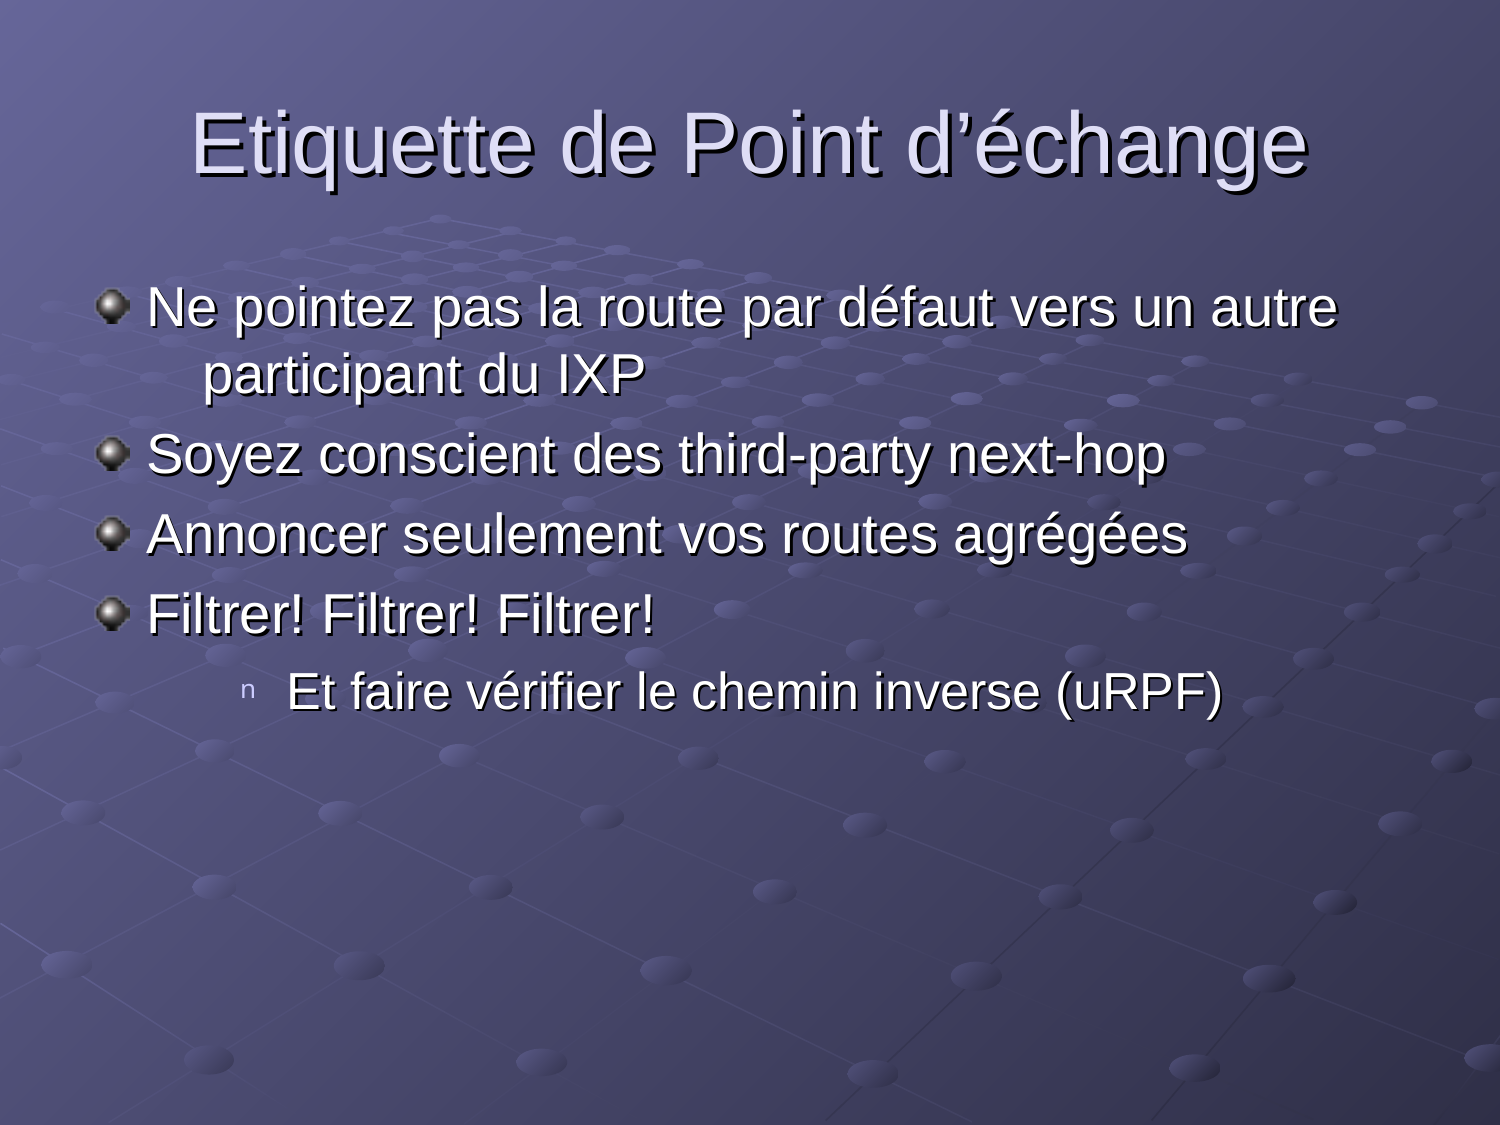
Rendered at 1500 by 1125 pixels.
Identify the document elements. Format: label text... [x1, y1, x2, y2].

list Ne pointez pas la route par défaut vers un autre participant du IXP Soyez conscient des third-party next-hop Annoncer seulement vos routes agrégées Filtrer! Filtrer! Filtrer! Et faire vérifier le chemin inverse (uRPF) [75, 262, 1426, 1007]
title Etiquette de Point d’échange [75, 45, 1426, 233]
